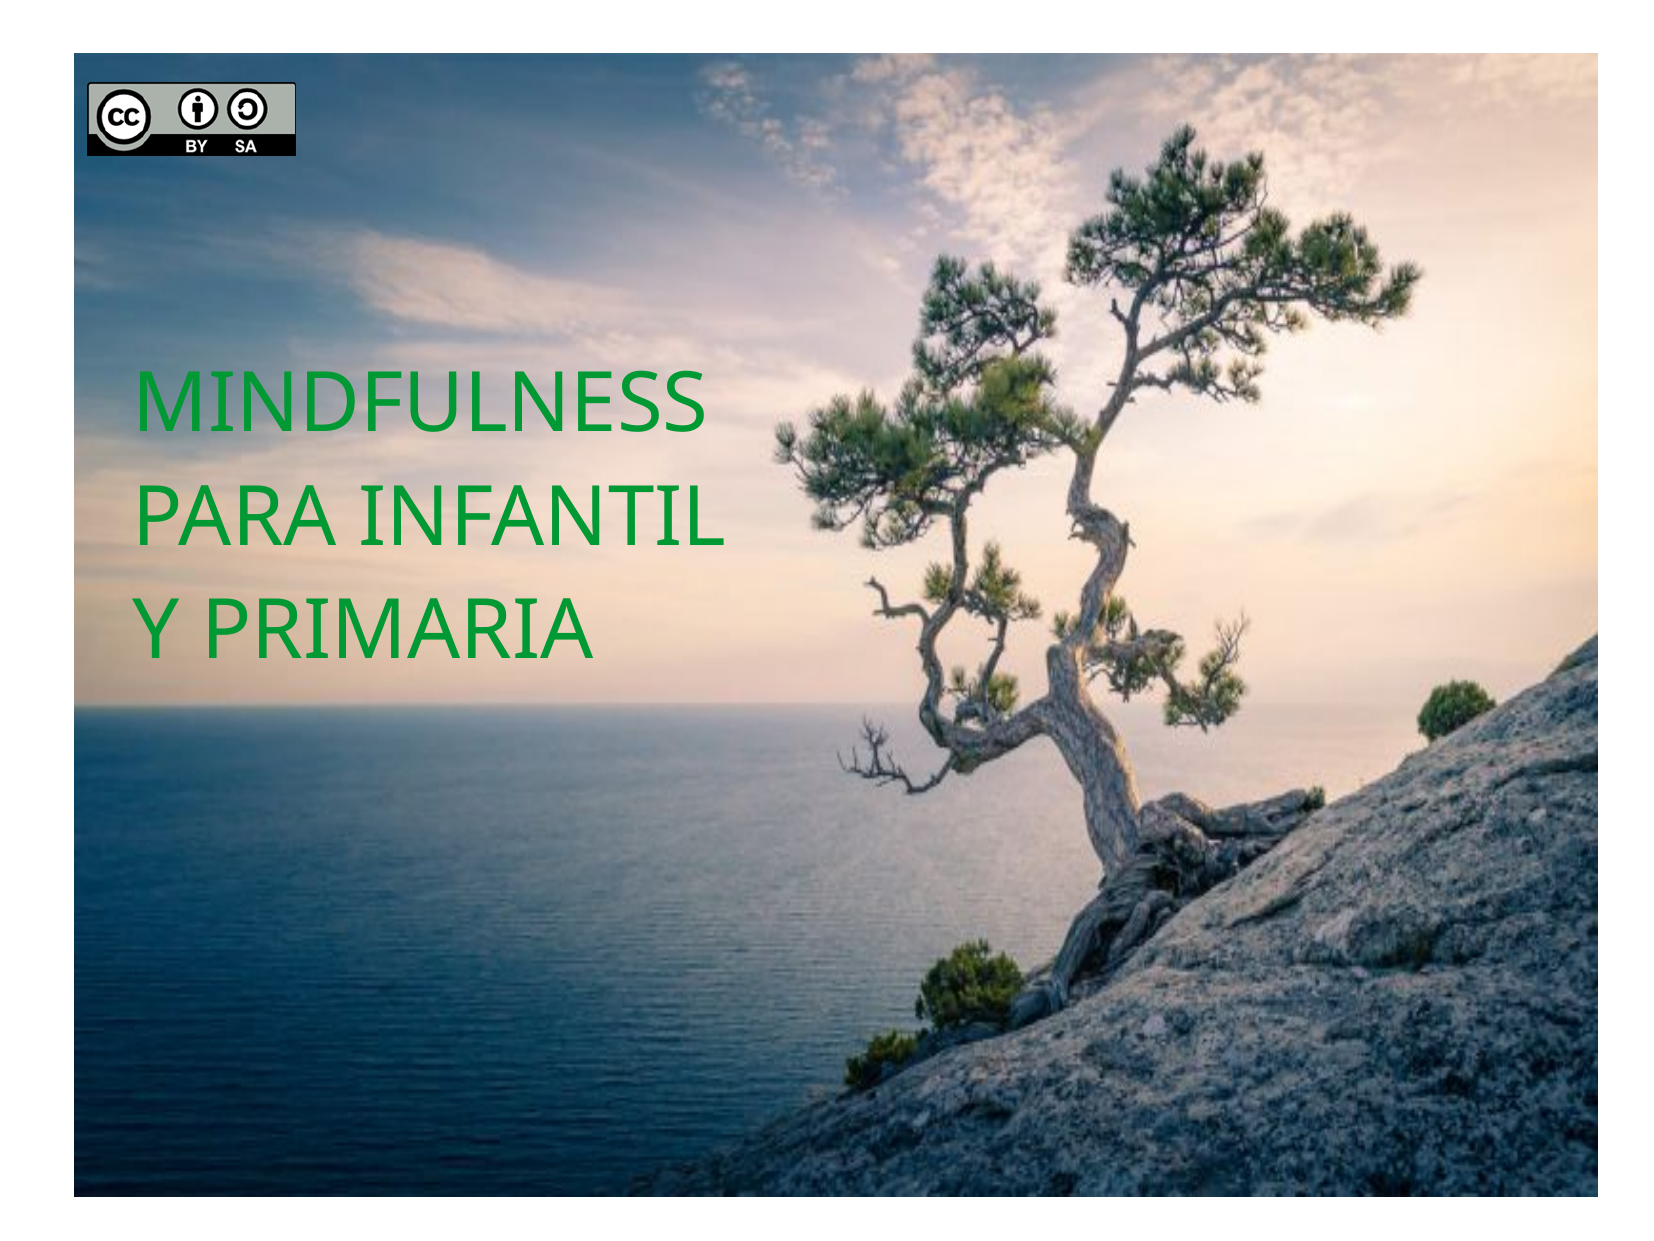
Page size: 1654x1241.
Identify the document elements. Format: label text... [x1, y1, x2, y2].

text_box MINDFULNESS PARA INFANTIL Y PRIMARIA [118, 335, 804, 887]
picture [74, 53, 1598, 1197]
